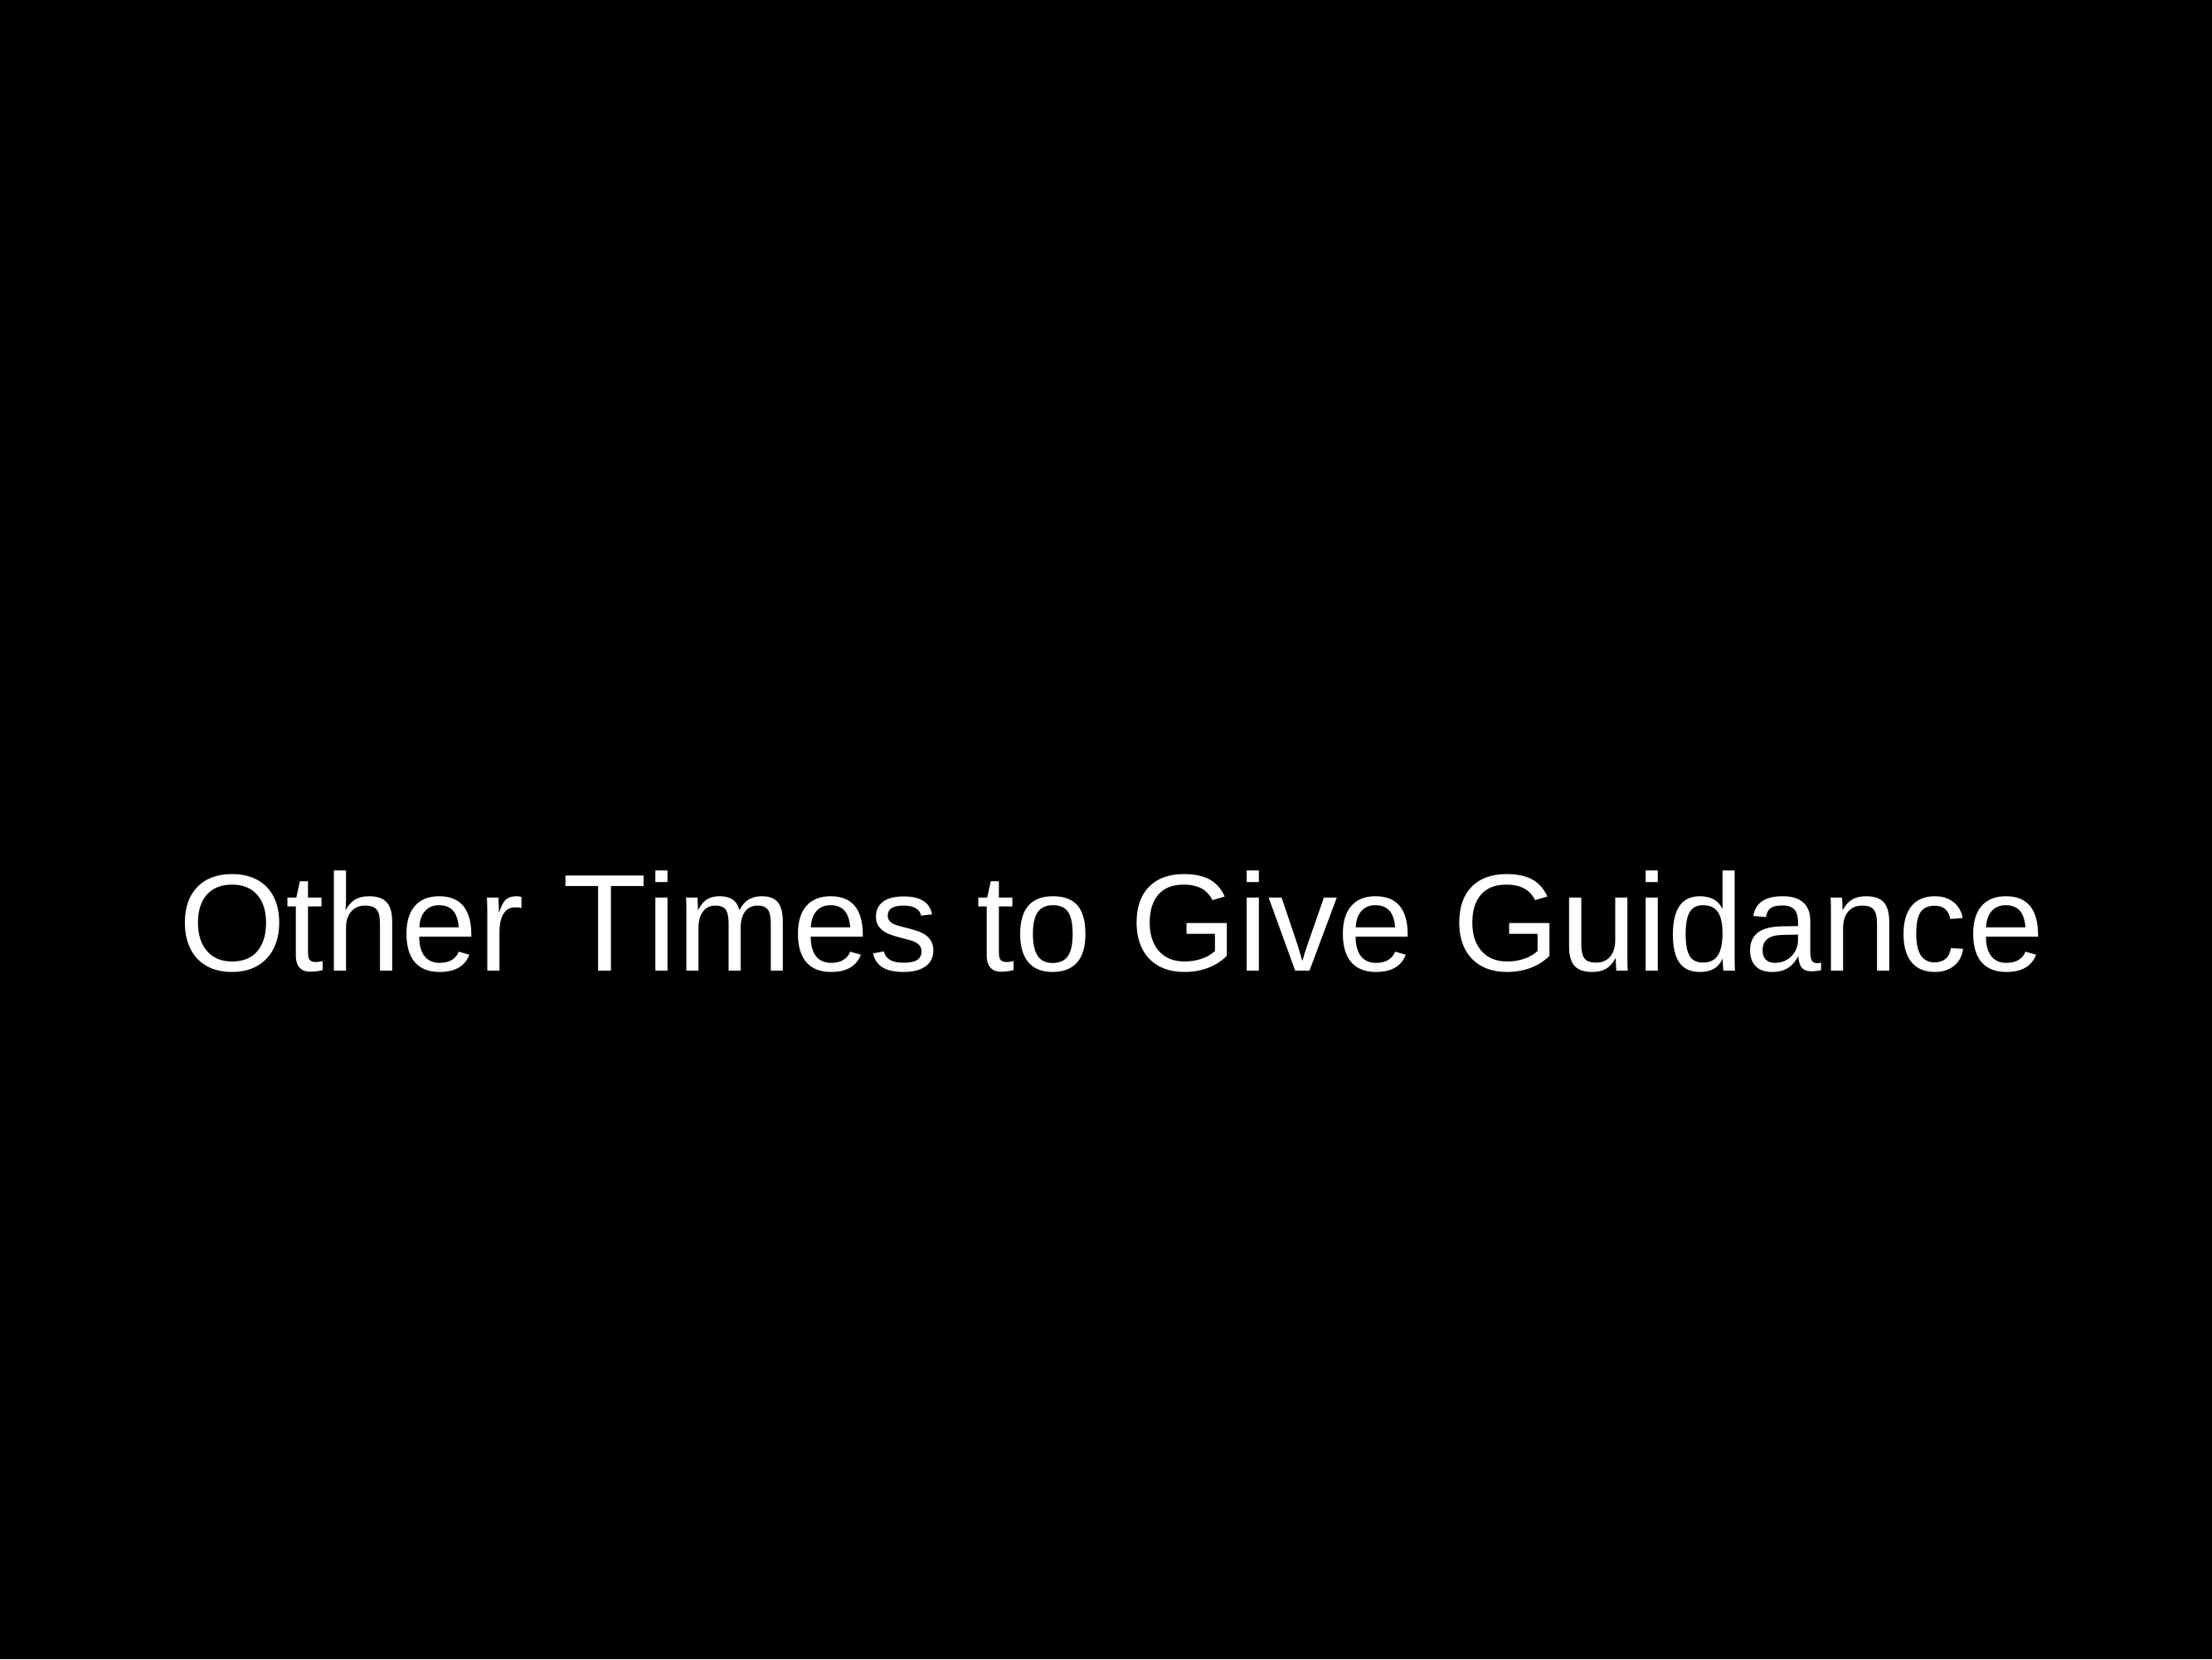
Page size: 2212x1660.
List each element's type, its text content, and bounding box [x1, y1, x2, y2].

text_box Other Times to Give Guidance [152, 842, 2059, 1000]
